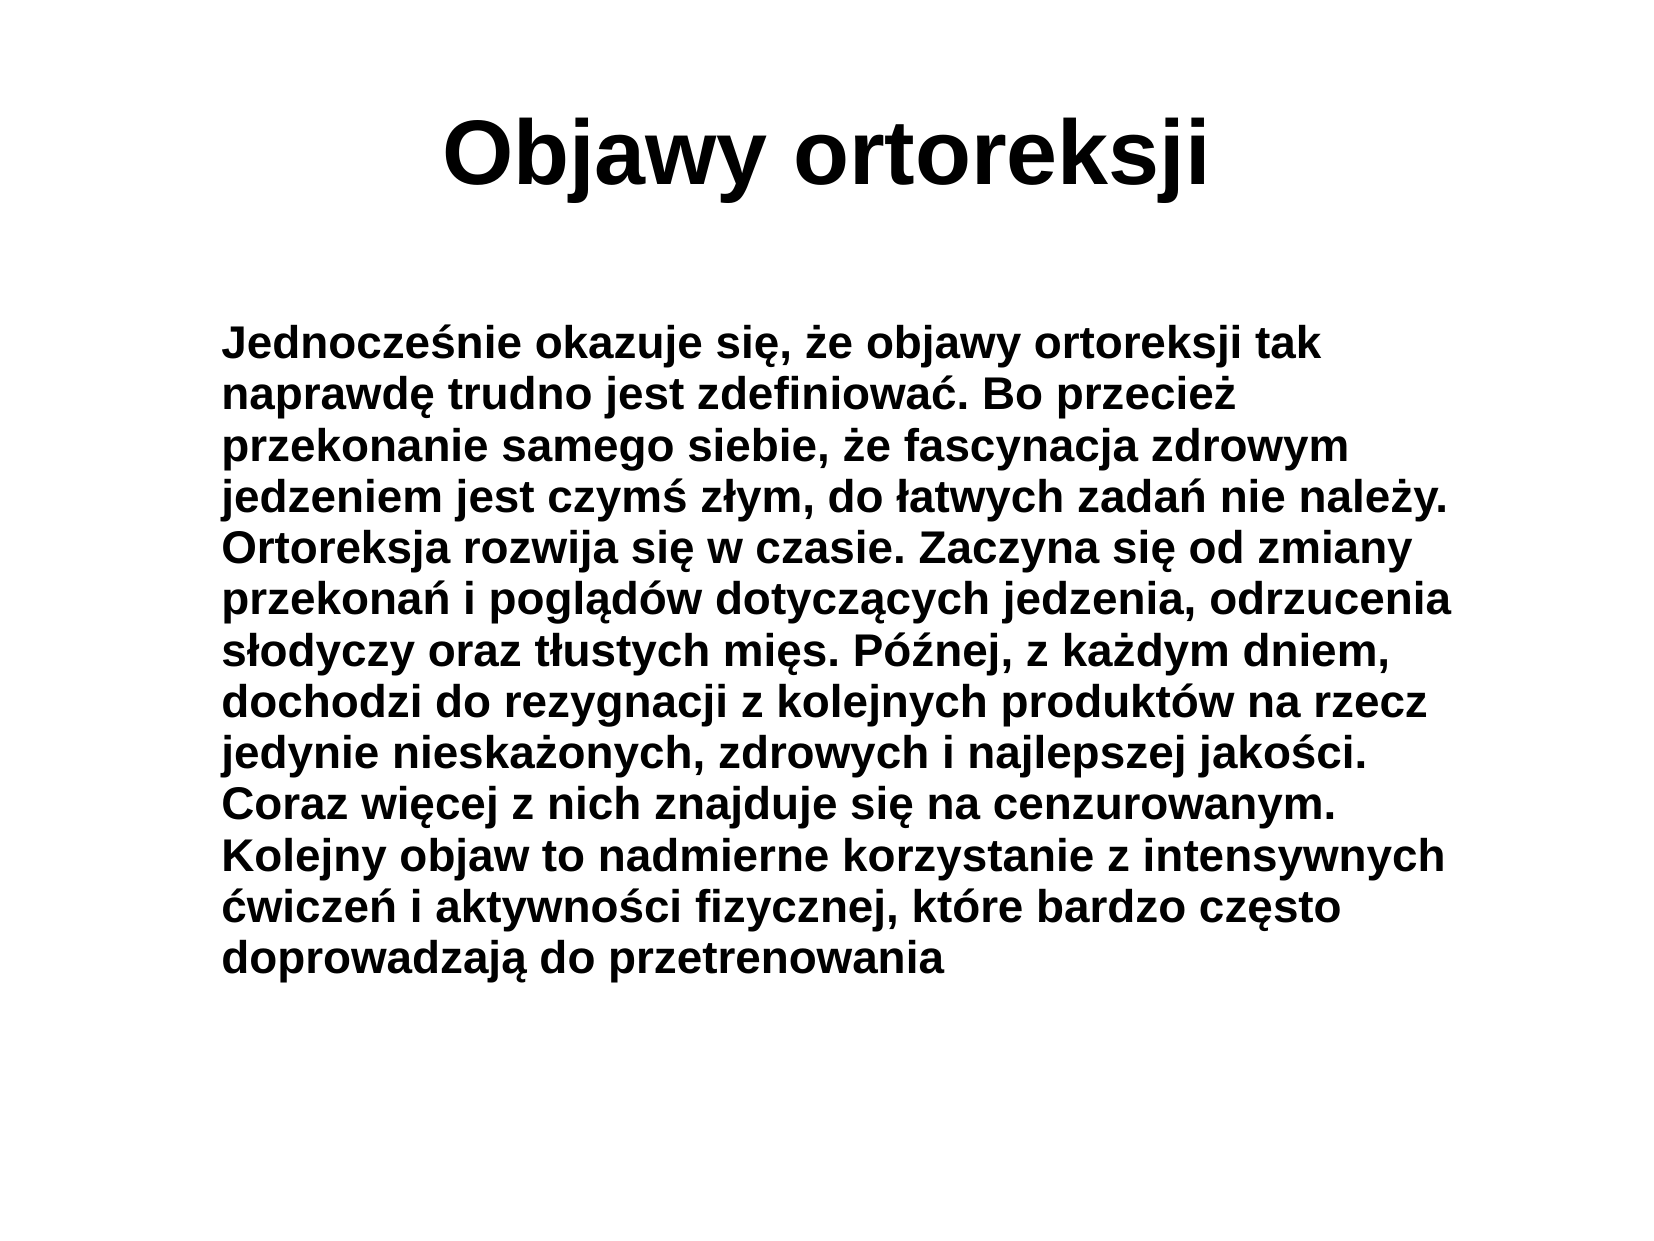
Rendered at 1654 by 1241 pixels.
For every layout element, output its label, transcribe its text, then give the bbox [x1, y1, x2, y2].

text_box Jednocześnie okazuje się, że objawy ortoreksji tak naprawdę trudno jest zdefiniować. Bo przecież przekonanie samego siebie, że fascynacja zdrowym jedzeniem jest czymś złym, do łatwych zadań nie należy. Ortoreksja rozwija się w czasie. Zaczyna się od zmiany przekonań i poglądów dotyczących jedzenia, odrzucenia słodyczy oraz tłustych mięs. Późnej, z każdym dniem, dochodzi do rezygnacji z kolejnych produktów na rzecz jedynie nieskażonych, zdrowych i najlepszej jakości. Coraz więcej z nich znajduje się na cenzurowanym. Kolejny objaw to nadmierne korzystanie z intensywnych ćwiczeń i aktywności fizycznej, które bardzo często doprowadzają do przetrenowania [206, 309, 1521, 1004]
title Objawy ortoreksji [82, 49, 1571, 257]
